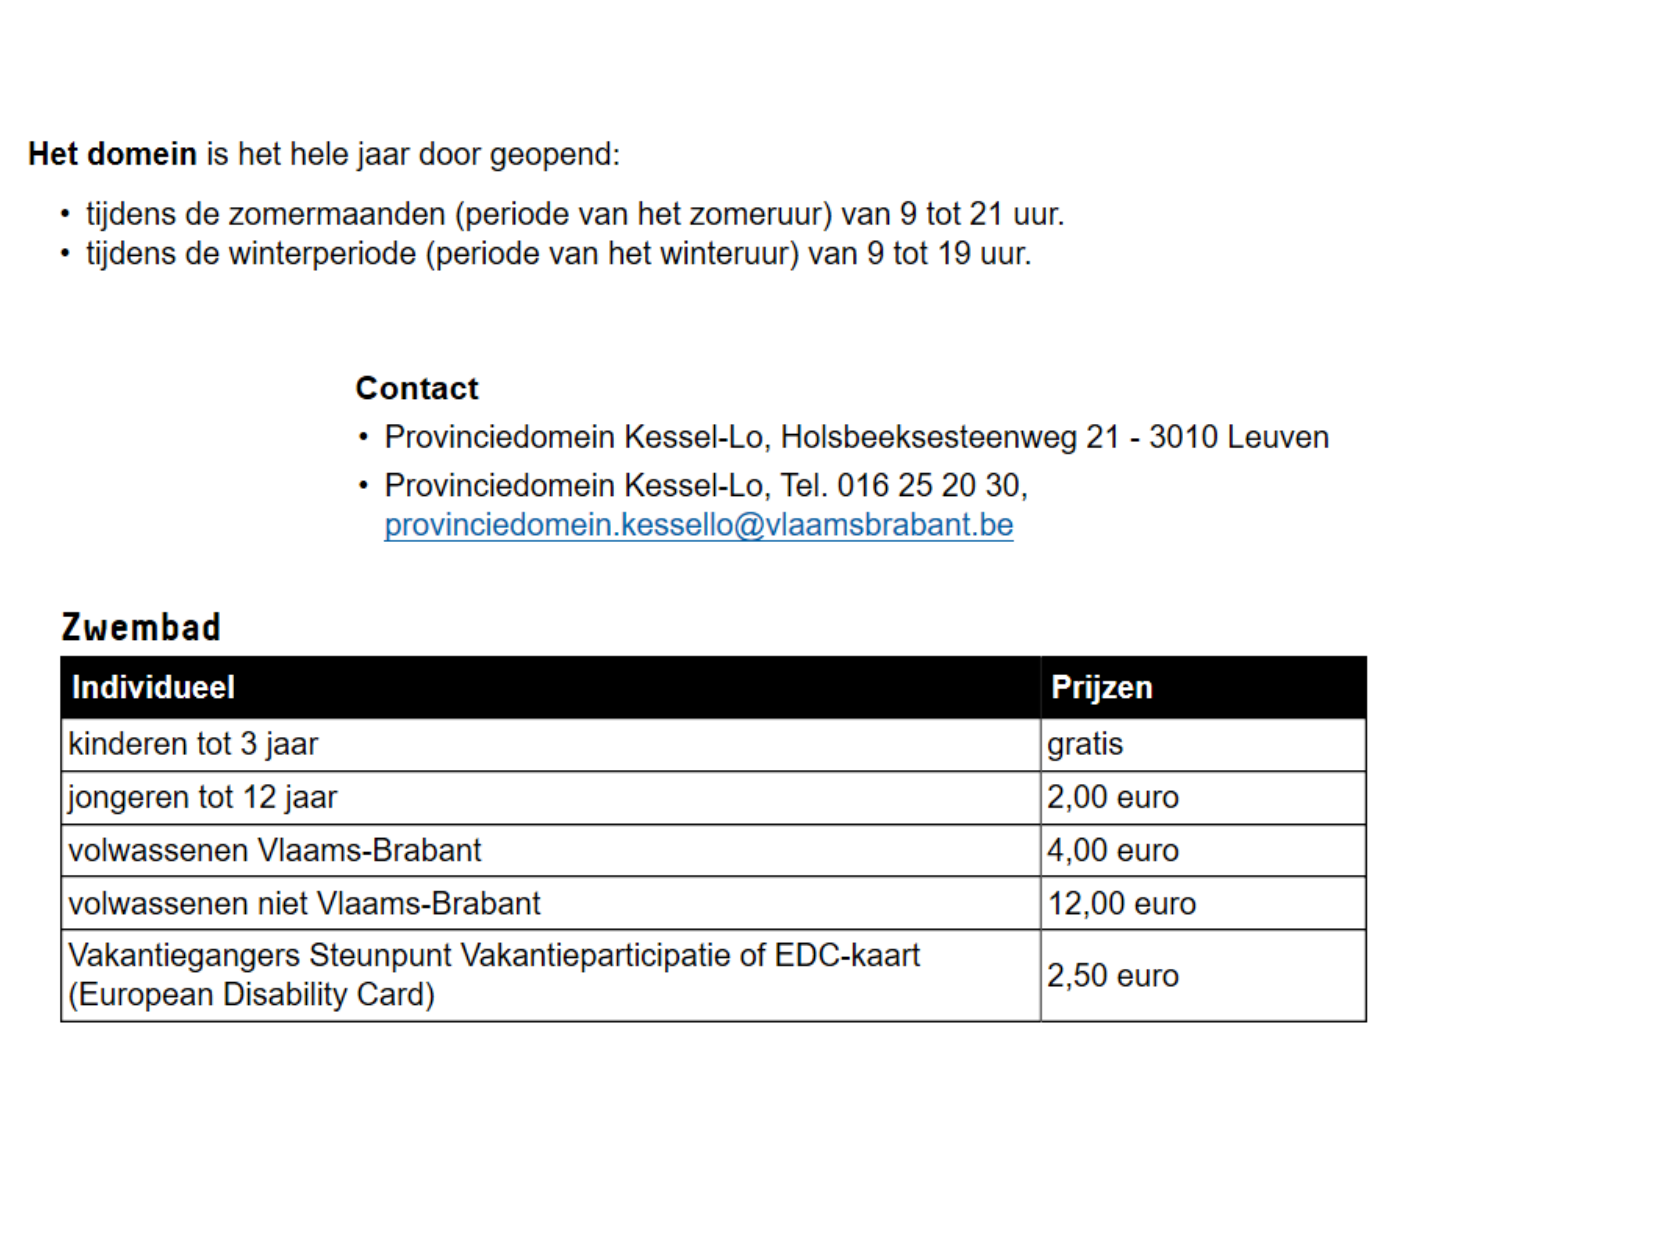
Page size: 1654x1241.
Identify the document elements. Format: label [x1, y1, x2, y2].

picture [48, 592, 1394, 1040]
picture [342, 362, 1641, 567]
picture [23, 121, 1315, 296]
